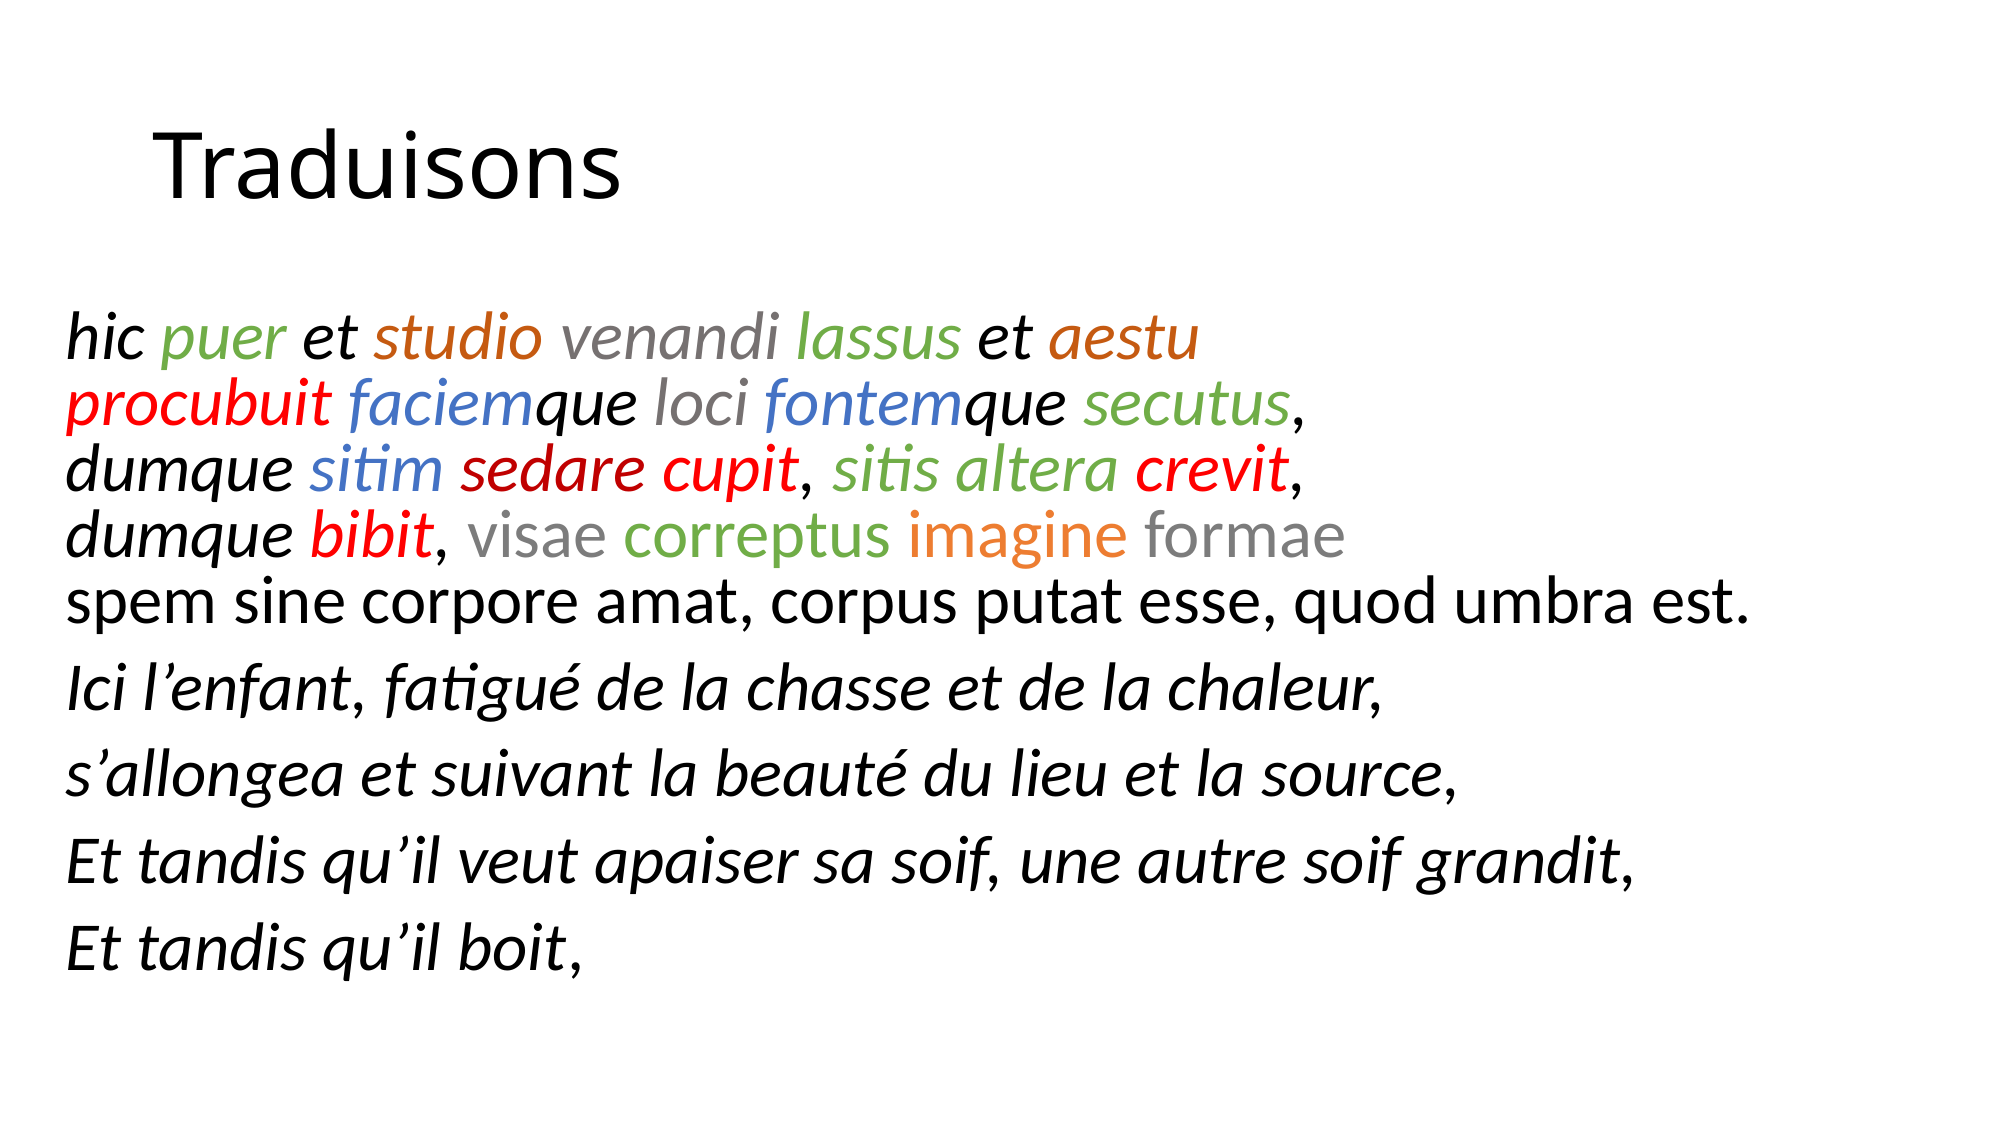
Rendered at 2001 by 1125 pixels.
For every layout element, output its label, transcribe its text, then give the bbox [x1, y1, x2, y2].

list hic puer et studio venandi lassus et aestu procubuit faciemque loci fontemque secutus, dumque sitim sedare cupit, sitis altera crevit, dumque bibit, visae correptus imagine formae spem sine corpore amat, corpus putat esse, quod umbra est. Ici l’enfant, fatigué de la chasse et de la chaleur, s’allongea et suivant la beauté du lieu et la source, Et tandis qu’il veut apaiser sa soif, une autre soif grandit, Et tandis qu’il boit, [50, 299, 1956, 1014]
title Traduisons [137, 59, 1863, 278]
